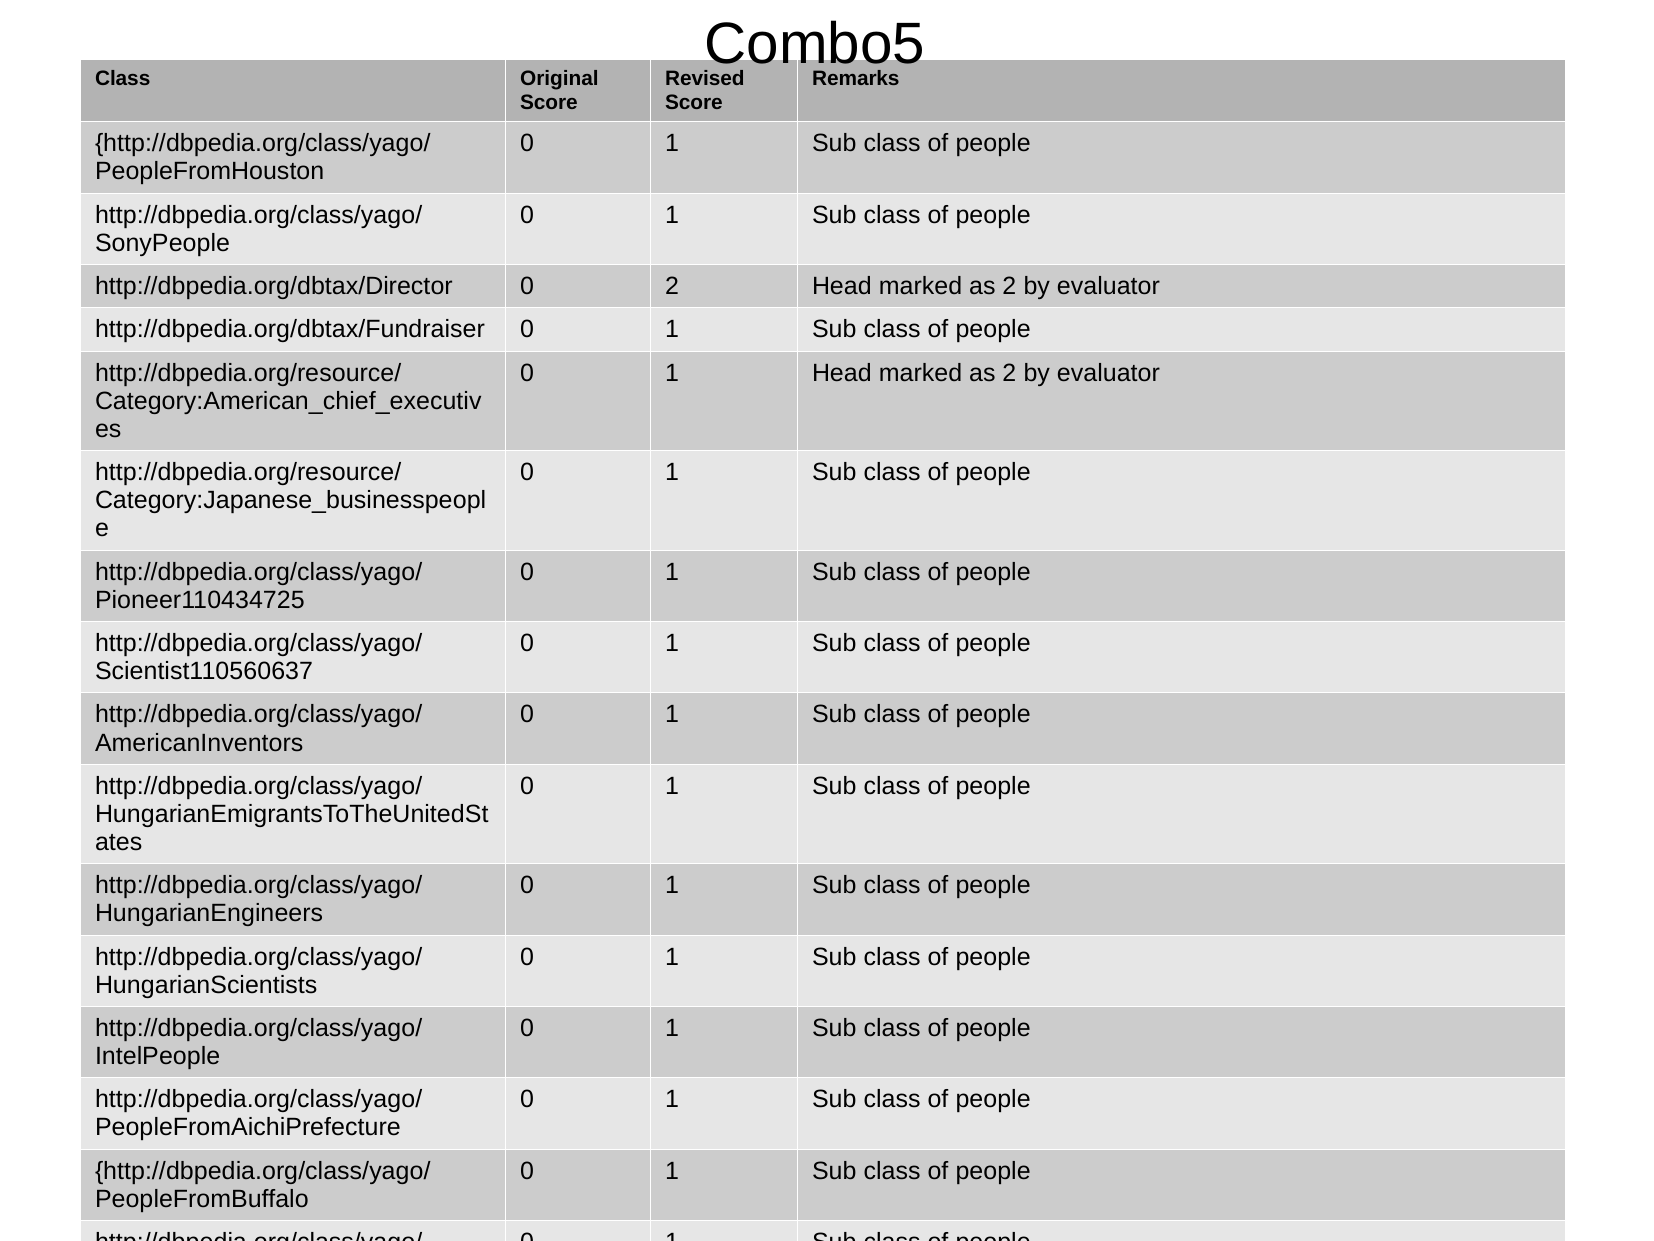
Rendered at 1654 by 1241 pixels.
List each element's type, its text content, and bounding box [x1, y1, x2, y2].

table_cell 0 [506, 451, 650, 550]
table_cell http://dbpedia.org/class/yago/HungarianScientists [81, 936, 505, 1006]
table_cell 1 [651, 622, 797, 692]
table_cell Sub class of people [798, 1007, 1565, 1077]
table_header Revised Score [651, 76, 797, 121]
table_cell http://dbpedia.org/class/yago/HungarianEngineers [81, 864, 505, 935]
table_cell 1 [651, 864, 797, 935]
table_cell 0 [506, 194, 650, 264]
table_cell 0 [506, 1078, 650, 1149]
table_cell Sub class of people [798, 451, 1565, 550]
table_cell Sub class of people [798, 693, 1565, 764]
table_cell 0 [506, 308, 650, 351]
table_cell Head marked as 2 by evaluator [798, 352, 1565, 450]
table_cell http://dbpedia.org/class/yago/SonyPeople [81, 194, 505, 264]
table_cell 1 [651, 1150, 797, 1220]
table_cell 0 [506, 122, 650, 193]
table_cell Sub class of people [798, 622, 1565, 692]
table_cell http://dbpedia.org/dbtax/Director [81, 265, 505, 307]
table_cell 1 [651, 122, 797, 193]
table_header Remarks [798, 60, 1565, 121]
table_cell 0 [506, 864, 650, 935]
table_cell 1 [651, 1221, 797, 1241]
table_cell http://dbpedia.org/class/yago/PeopleFromManhattan [81, 1221, 505, 1241]
title Combo5 [70, 10, 1560, 76]
table_cell 0 [506, 352, 650, 450]
table_header Class [81, 76, 505, 121]
table_cell Sub class of people [798, 1150, 1565, 1220]
table_cell 0 [506, 551, 650, 621]
table_cell 0 [506, 1221, 650, 1241]
table_cell 0 [506, 265, 650, 307]
table_cell http://dbpedia.org/class/yago/IntelPeople [81, 1007, 505, 1077]
table_cell 0 [506, 936, 650, 1006]
table_cell http://dbpedia.org/class/yago/AmericanInventors [81, 693, 505, 764]
table_cell http://dbpedia.org/class/yago/PeopleFromAichiPrefecture [81, 1078, 505, 1149]
table_cell 0 [506, 765, 650, 863]
table_header Original Score [506, 76, 650, 121]
table_cell Sub class of people [798, 122, 1565, 193]
table_cell Head marked as 2 by evaluator [798, 265, 1565, 307]
table_cell http://dbpedia.org/class/yago/HungarianEmigrantsToTheUnitedStates [81, 765, 505, 863]
table_cell Sub class of people [798, 936, 1565, 1006]
table_cell 0 [506, 693, 650, 764]
table_cell http://dbpedia.org/resource/Category:American_chief_executives [81, 352, 505, 450]
table_cell Sub class of people [798, 308, 1565, 351]
table_cell http://dbpedia.org/resource/Category:Japanese_businesspeople [81, 451, 505, 550]
table_cell {http://dbpedia.org/class/yago/PeopleFromHouston [81, 122, 505, 193]
table_cell 1 [651, 936, 797, 1006]
table_cell Sub class of people [798, 864, 1565, 935]
table_cell 1 [651, 1007, 797, 1077]
table_cell http://dbpedia.org/class/yago/Scientist110560637 [81, 622, 505, 692]
table_cell Sub class of people [798, 194, 1565, 264]
table_cell http://dbpedia.org/dbtax/Fundraiser [81, 308, 505, 351]
table_cell 0 [506, 1007, 650, 1077]
table_cell 2 [651, 265, 797, 307]
table_cell 1 [651, 352, 797, 450]
table_cell 0 [506, 622, 650, 692]
table_cell 1 [651, 551, 797, 621]
table_cell 0 [506, 1150, 650, 1220]
table_cell 1 [651, 765, 797, 863]
table_cell 1 [651, 451, 797, 550]
table_cell Sub class of people [798, 1221, 1565, 1241]
table_cell Sub class of people [798, 551, 1565, 621]
table_cell Sub class of people [798, 1078, 1565, 1149]
table_cell 1 [651, 194, 797, 264]
table_cell {http://dbpedia.org/class/yago/PeopleFromBuffalo [81, 1150, 505, 1220]
table_cell Sub class of people [798, 765, 1565, 863]
table_cell http://dbpedia.org/class/yago/Pioneer110434725 [81, 551, 505, 621]
table_cell 1 [651, 1078, 797, 1149]
table_cell 1 [651, 308, 797, 351]
table_cell 0 [523, 1234, 531, 1241]
table_cell 1 [651, 693, 797, 764]
